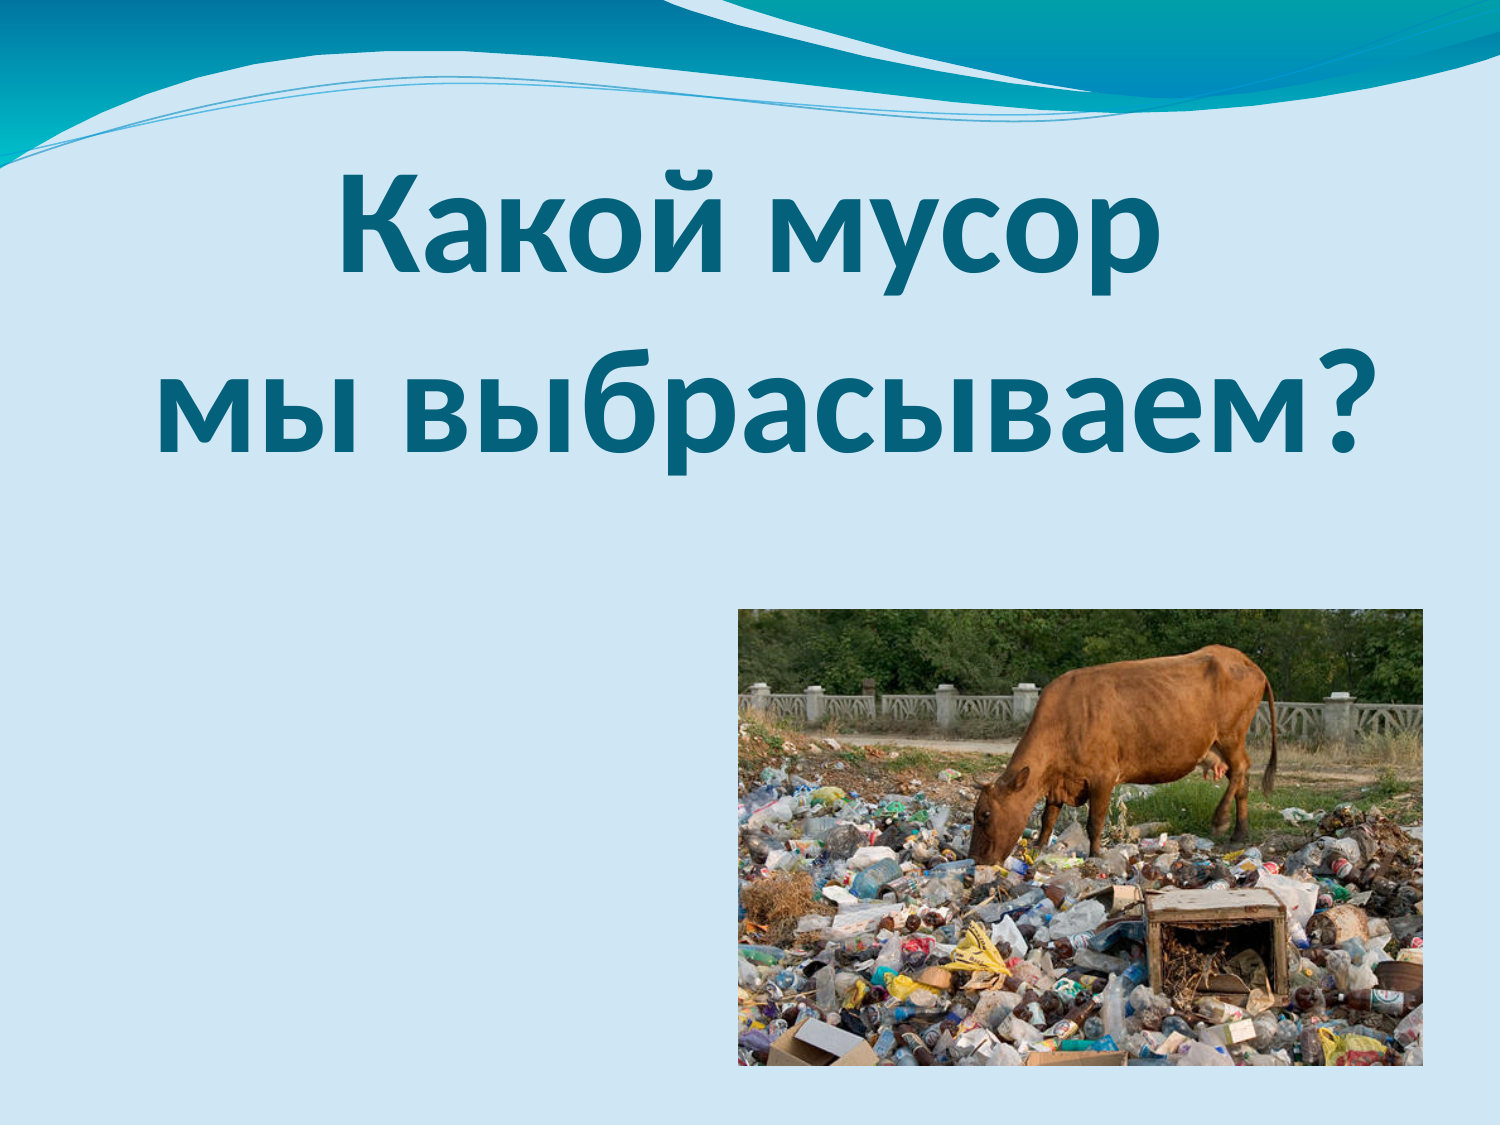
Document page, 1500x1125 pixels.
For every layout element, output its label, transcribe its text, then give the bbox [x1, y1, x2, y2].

title Какой мусор мы выбрасываем? [75, 115, 1425, 539]
picture [738, 609, 1423, 1066]
